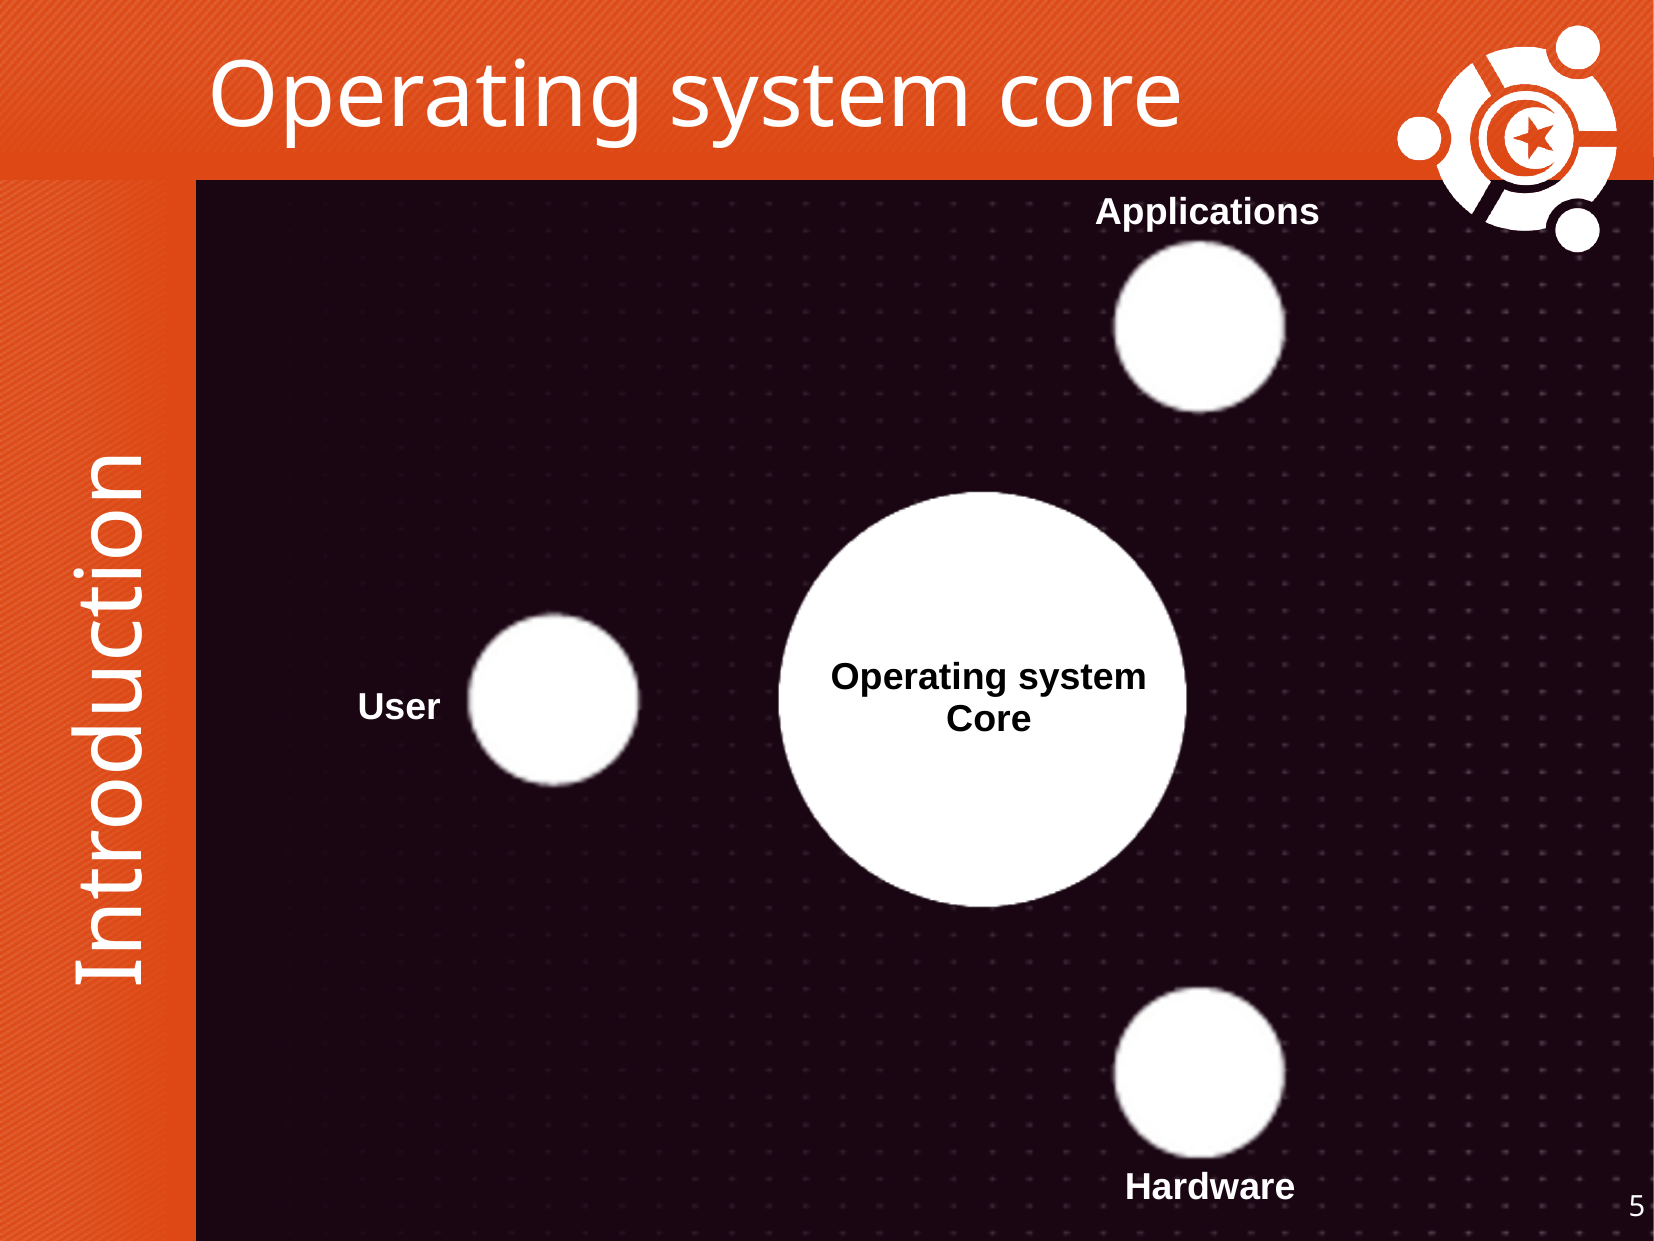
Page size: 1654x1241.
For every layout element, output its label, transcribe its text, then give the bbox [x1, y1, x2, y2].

text_box Hardware [1110, 1158, 1312, 1216]
title Operating system core [0, 2, 1394, 181]
text_box Operating system Core [815, 648, 1162, 747]
title Introduction [17, 210, 196, 1229]
text_box User [342, 678, 456, 736]
text_box Applications [1080, 183, 1334, 241]
picture [0, 0, 1654, 1241]
